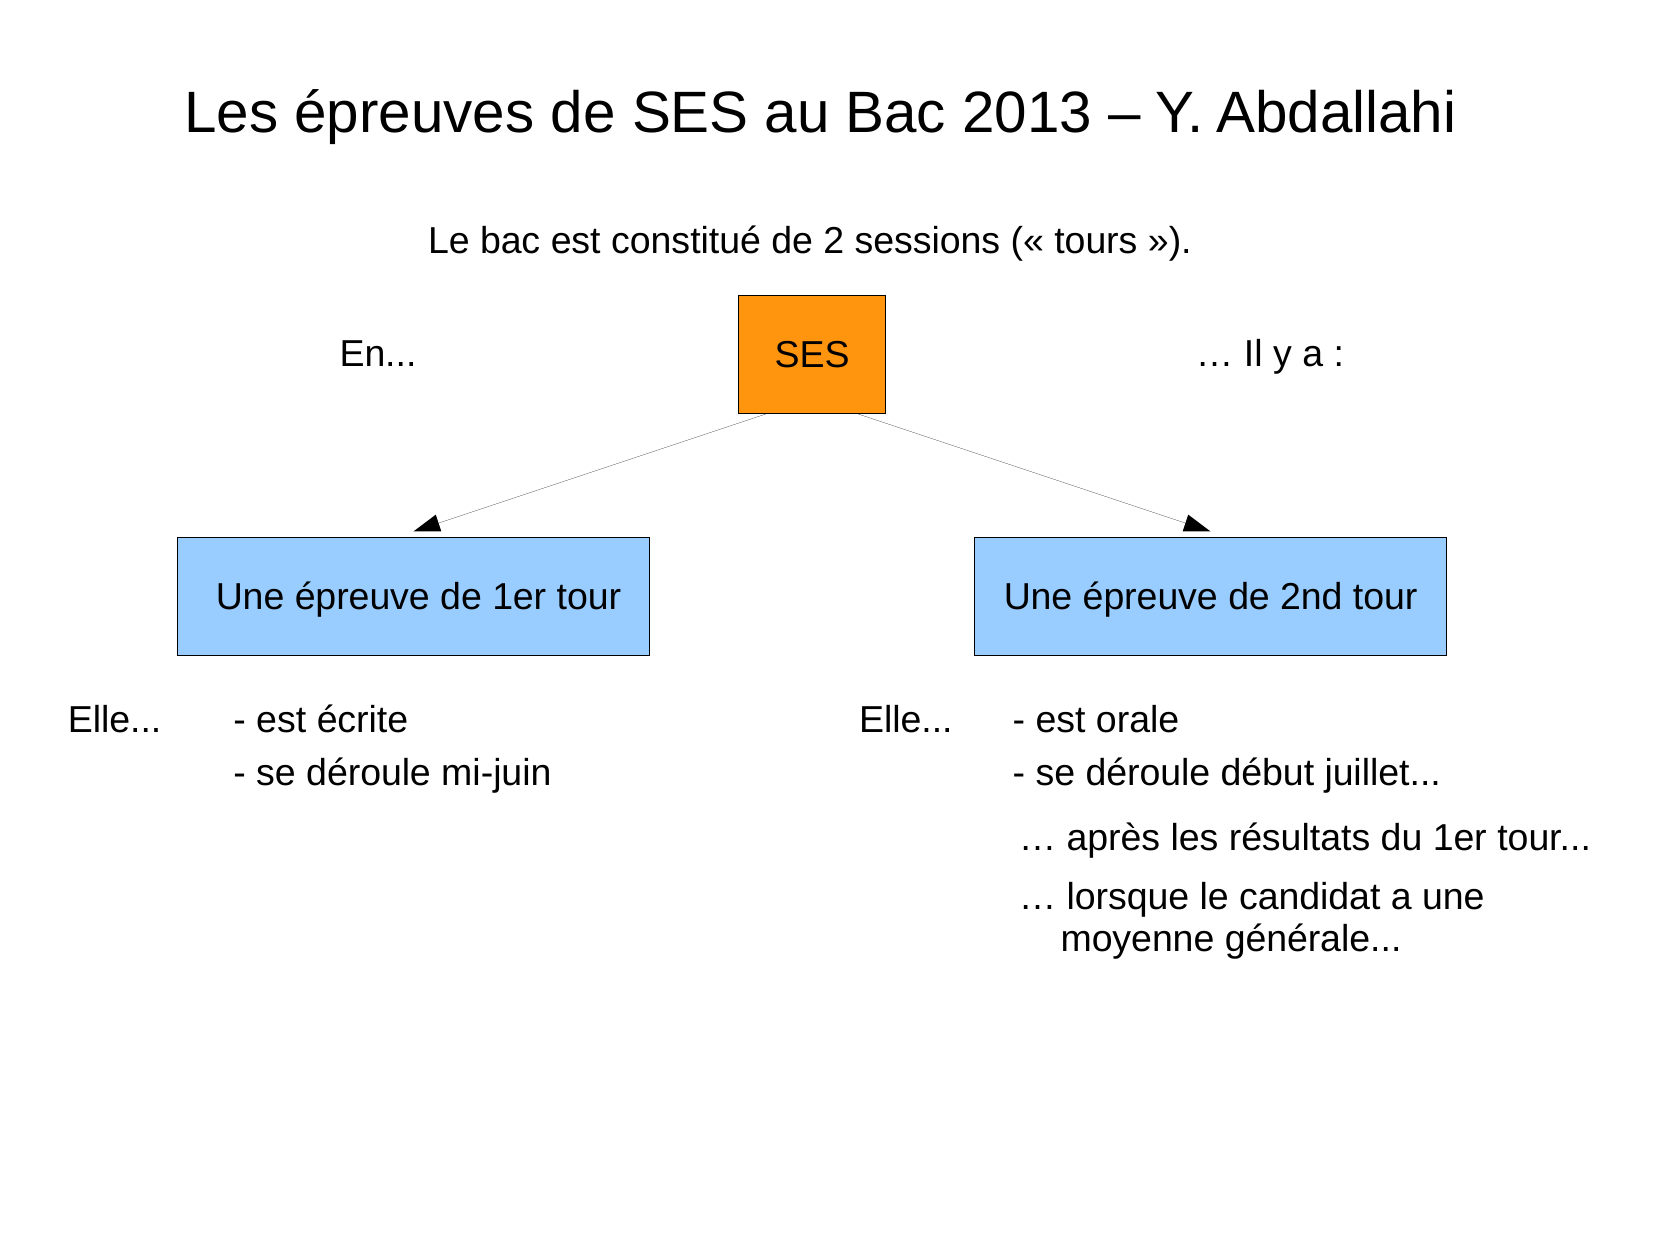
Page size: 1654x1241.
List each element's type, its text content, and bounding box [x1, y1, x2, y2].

title Les épreuves de SES au Bac 2013 – Y. Abdallahi [76, 53, 1566, 172]
text_box Une épreuve de 1er tour [177, 537, 650, 656]
text_box - se déroule mi-juin [218, 744, 568, 801]
text_box SES [738, 295, 886, 414]
text_box … Il y a : [1181, 324, 1359, 382]
text_box Elle... [844, 690, 968, 748]
text_box - se déroule début juillet... [998, 744, 1458, 801]
text_box - est orale [998, 690, 1195, 744]
text_box En... [324, 324, 432, 382]
text_box Elle... [53, 690, 177, 774]
text_box Le bac est constitué de 2 sessions (« tours »). [413, 212, 1209, 270]
text_box - est écrite [218, 690, 424, 744]
text_box Une épreuve de 2nd tour [974, 537, 1447, 656]
text_box … après les résultats du 1er tour... [1003, 809, 1630, 892]
text_box … lorsque le candidat a une moyenne générale... [1003, 868, 1501, 967]
